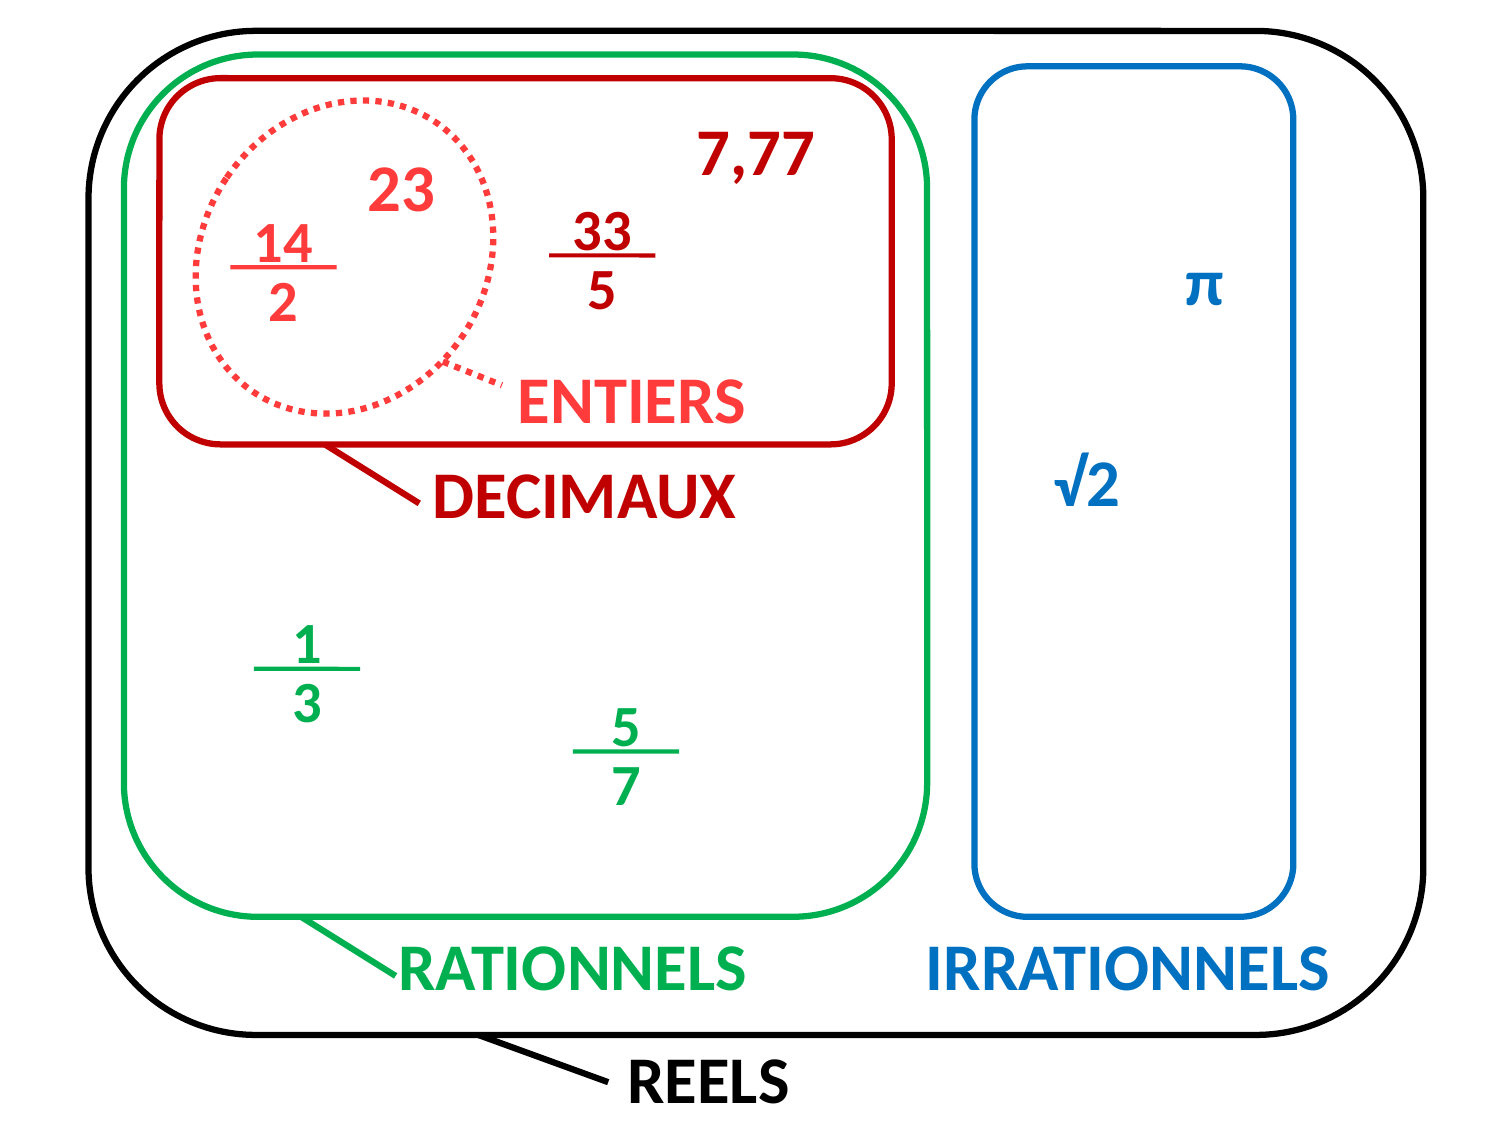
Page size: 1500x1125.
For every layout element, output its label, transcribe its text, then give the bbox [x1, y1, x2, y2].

text_box 14 [291, 234, 301, 248]
text_box DECIMAUX [371, 444, 798, 540]
text_box 7 [537, 739, 715, 825]
text_box π [1116, 231, 1290, 327]
text_box 14 [194, 196, 372, 255]
text_box 1 [218, 597, 396, 656]
text_box 7,77 [667, 101, 845, 197]
text_box 33 [513, 184, 691, 243]
text_box IRRATIONNELS [903, 916, 1353, 1012]
text_box 3 [218, 656, 396, 742]
text_box 23 [312, 137, 490, 232]
text_box 5 [537, 680, 715, 739]
text_box 5 [513, 243, 691, 329]
text_box REELS [549, 1029, 869, 1124]
text_box RATIONNELS [360, 916, 786, 1012]
text_box √2 [997, 432, 1176, 528]
text_box 2 [194, 255, 372, 341]
text_box ENTIERS [419, 349, 845, 445]
